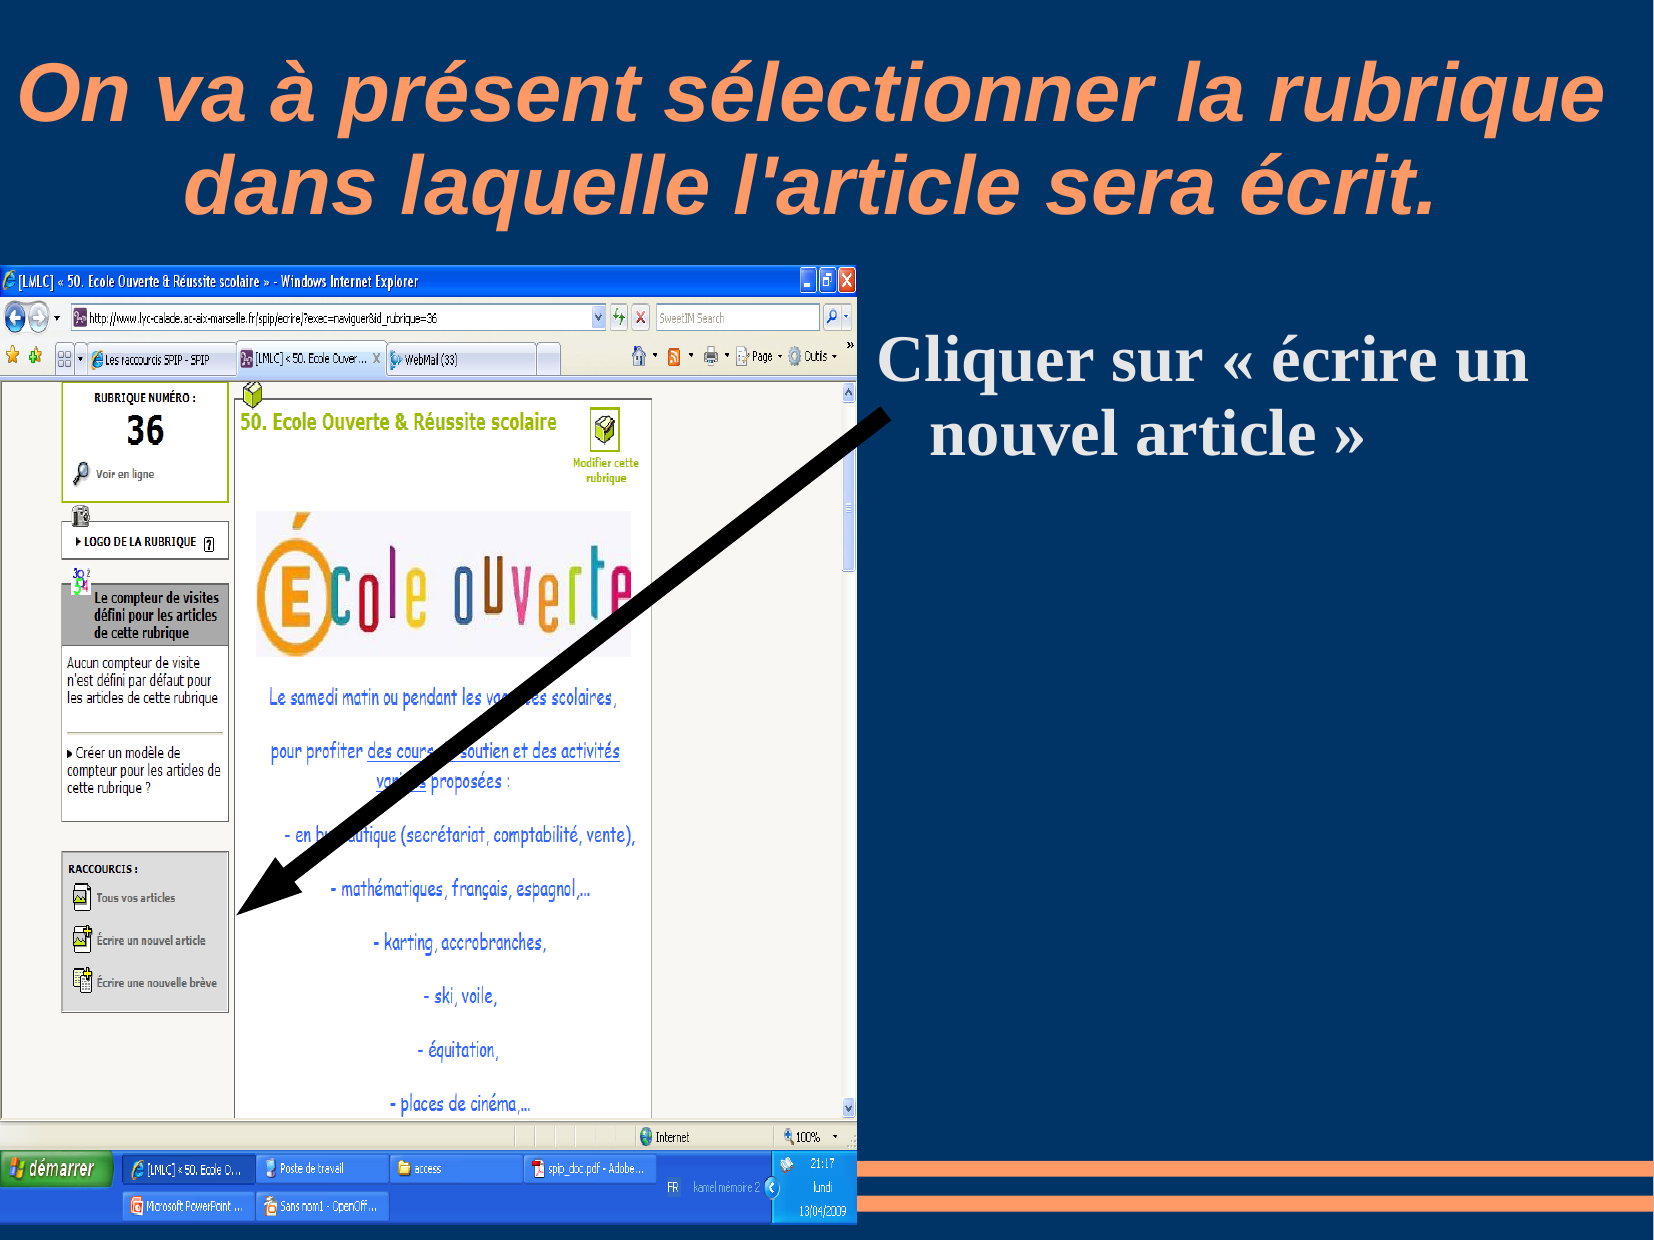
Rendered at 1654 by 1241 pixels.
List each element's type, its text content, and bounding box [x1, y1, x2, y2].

picture [0, 265, 857, 1225]
list Cliquer sur « écrire un nouvel article » [858, 322, 1562, 1132]
title On va à présent sélectionner la rubrique dans laquelle l'article sera écrit. [0, 35, 1625, 244]
